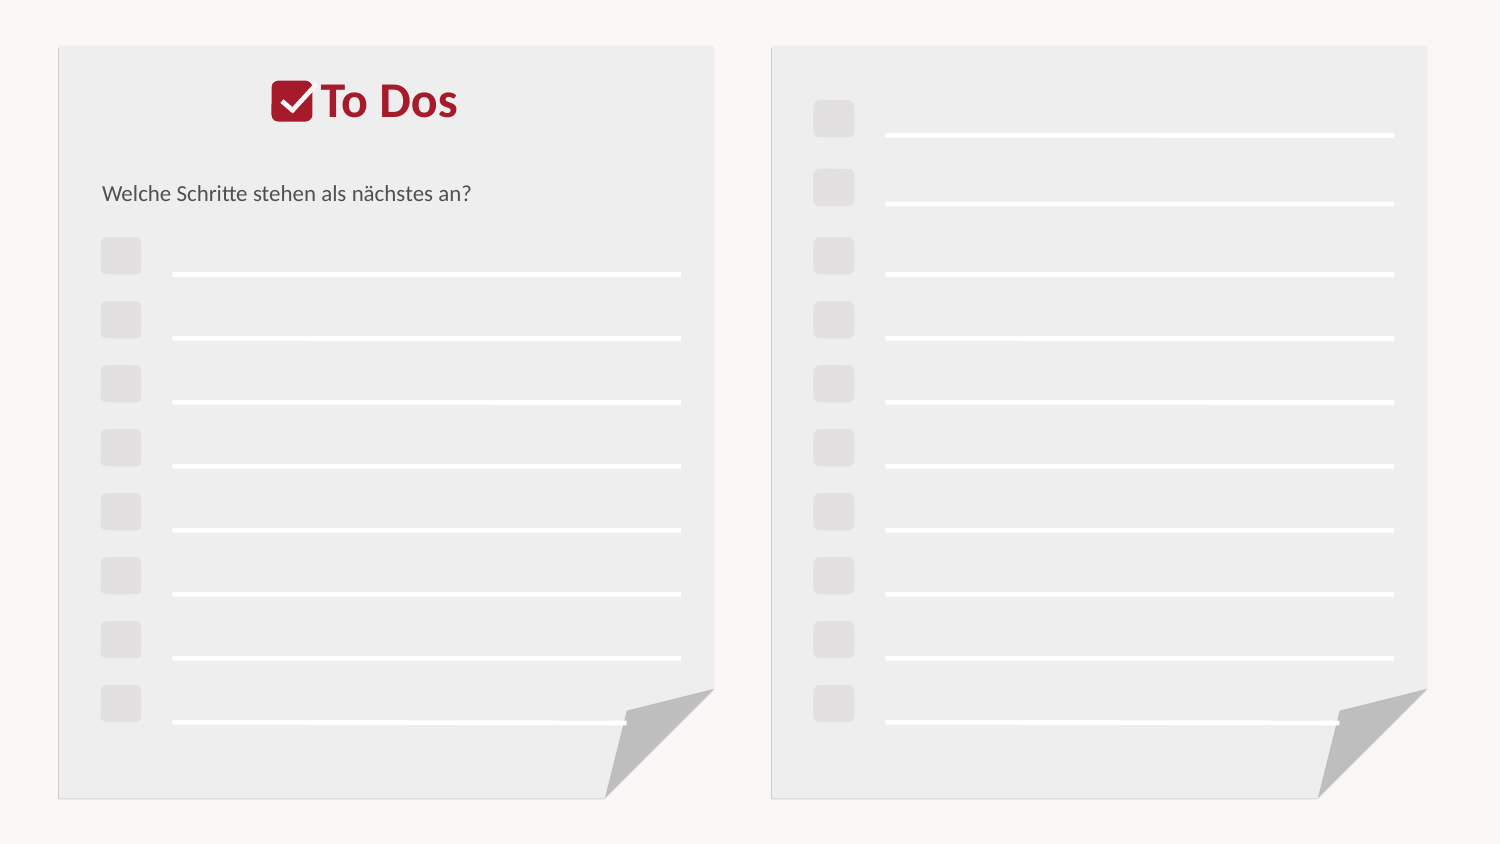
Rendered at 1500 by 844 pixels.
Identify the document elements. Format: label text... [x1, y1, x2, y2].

text_box To Dos [231, 43, 548, 143]
text_box [271, 80, 313, 122]
text_box Welche Schritte stehen als nächstes an? [87, 158, 580, 221]
text_box [771, 45, 1428, 799]
text_box [58, 45, 715, 799]
